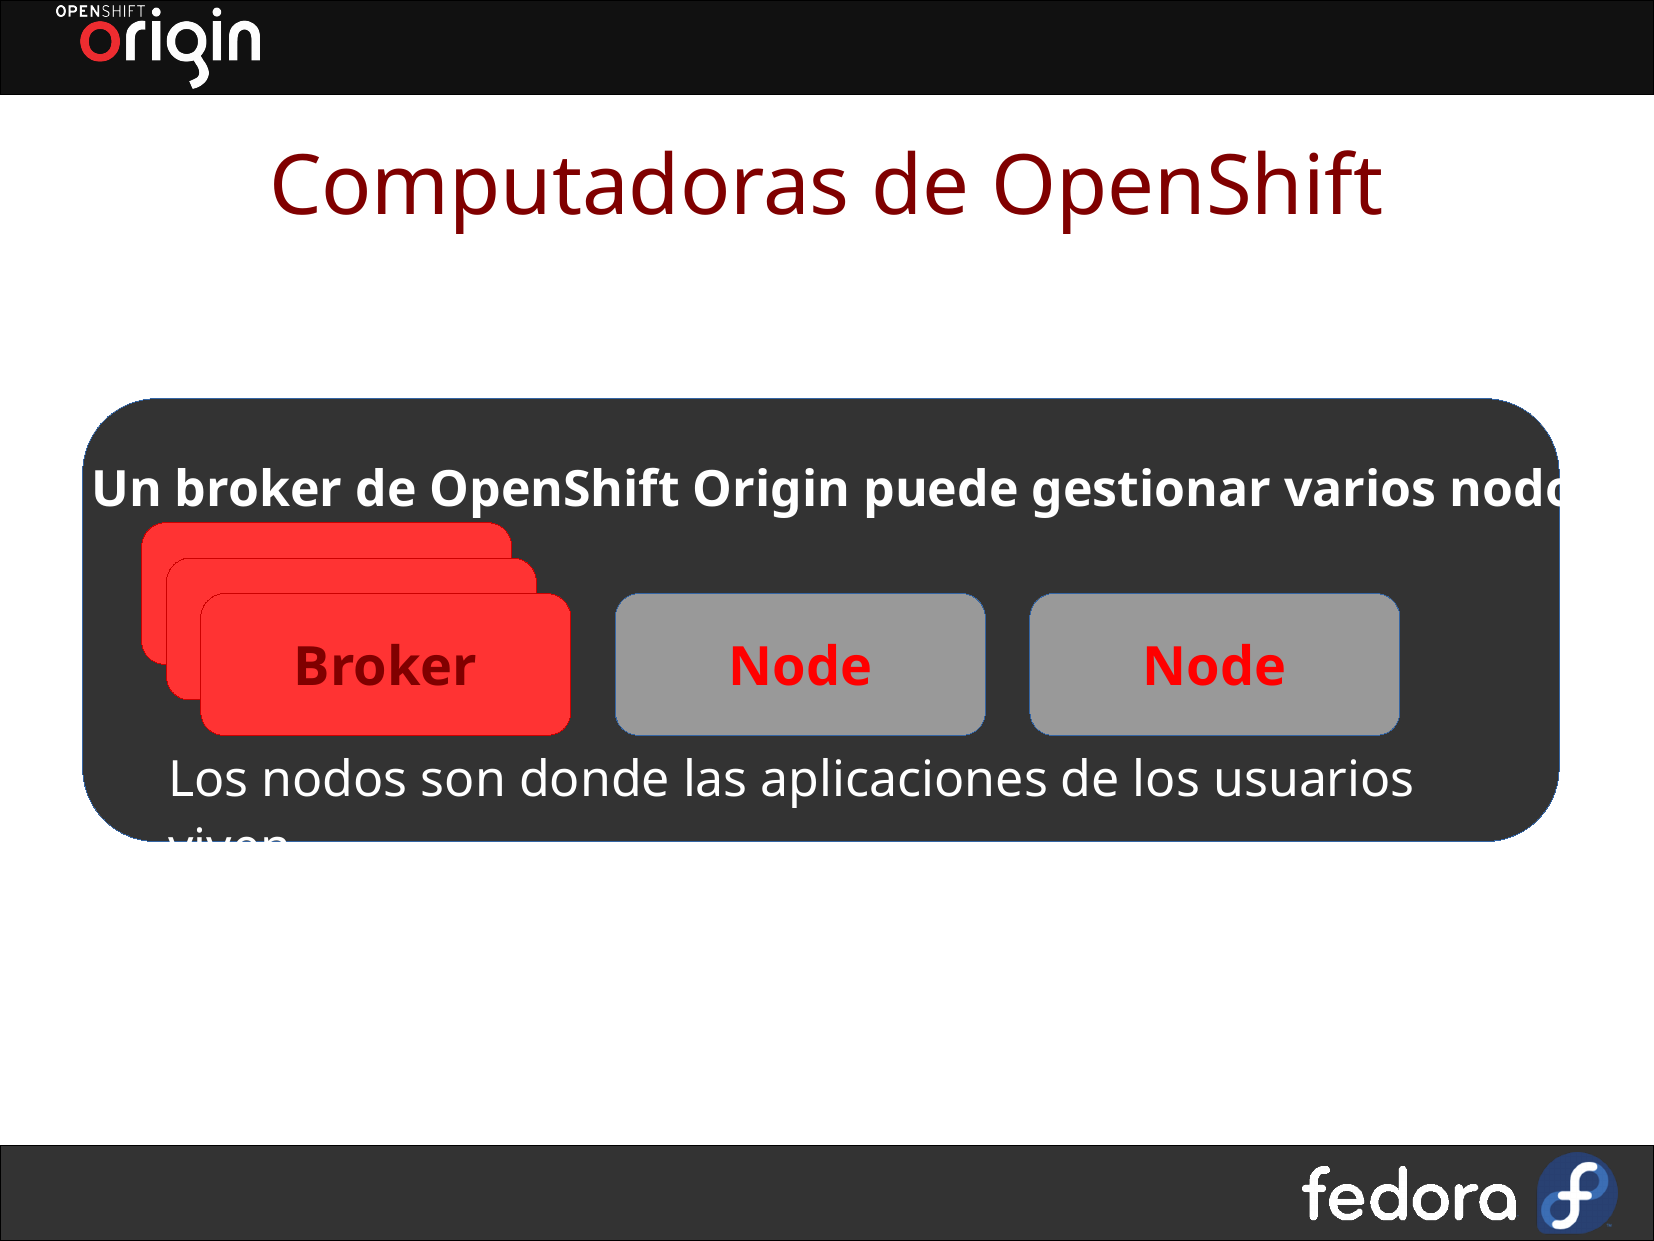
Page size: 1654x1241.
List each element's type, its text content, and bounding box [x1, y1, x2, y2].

text_box Node [1029, 593, 1400, 735]
text_box Broker [200, 593, 571, 735]
picture [1299, 1151, 1619, 1235]
text_box Los nodos son donde las aplicaciones de los usuarios viven [153, 735, 1524, 867]
text_box Un broker de OpenShift Origin puede gestionar varios nodos [76, 445, 1561, 524]
picture [56, 5, 260, 89]
text_box [82, 524, 1560, 842]
text_box [87, 398, 1554, 445]
title Computadoras de OpenShift [82, 78, 1571, 287]
text_box Node [615, 593, 986, 735]
